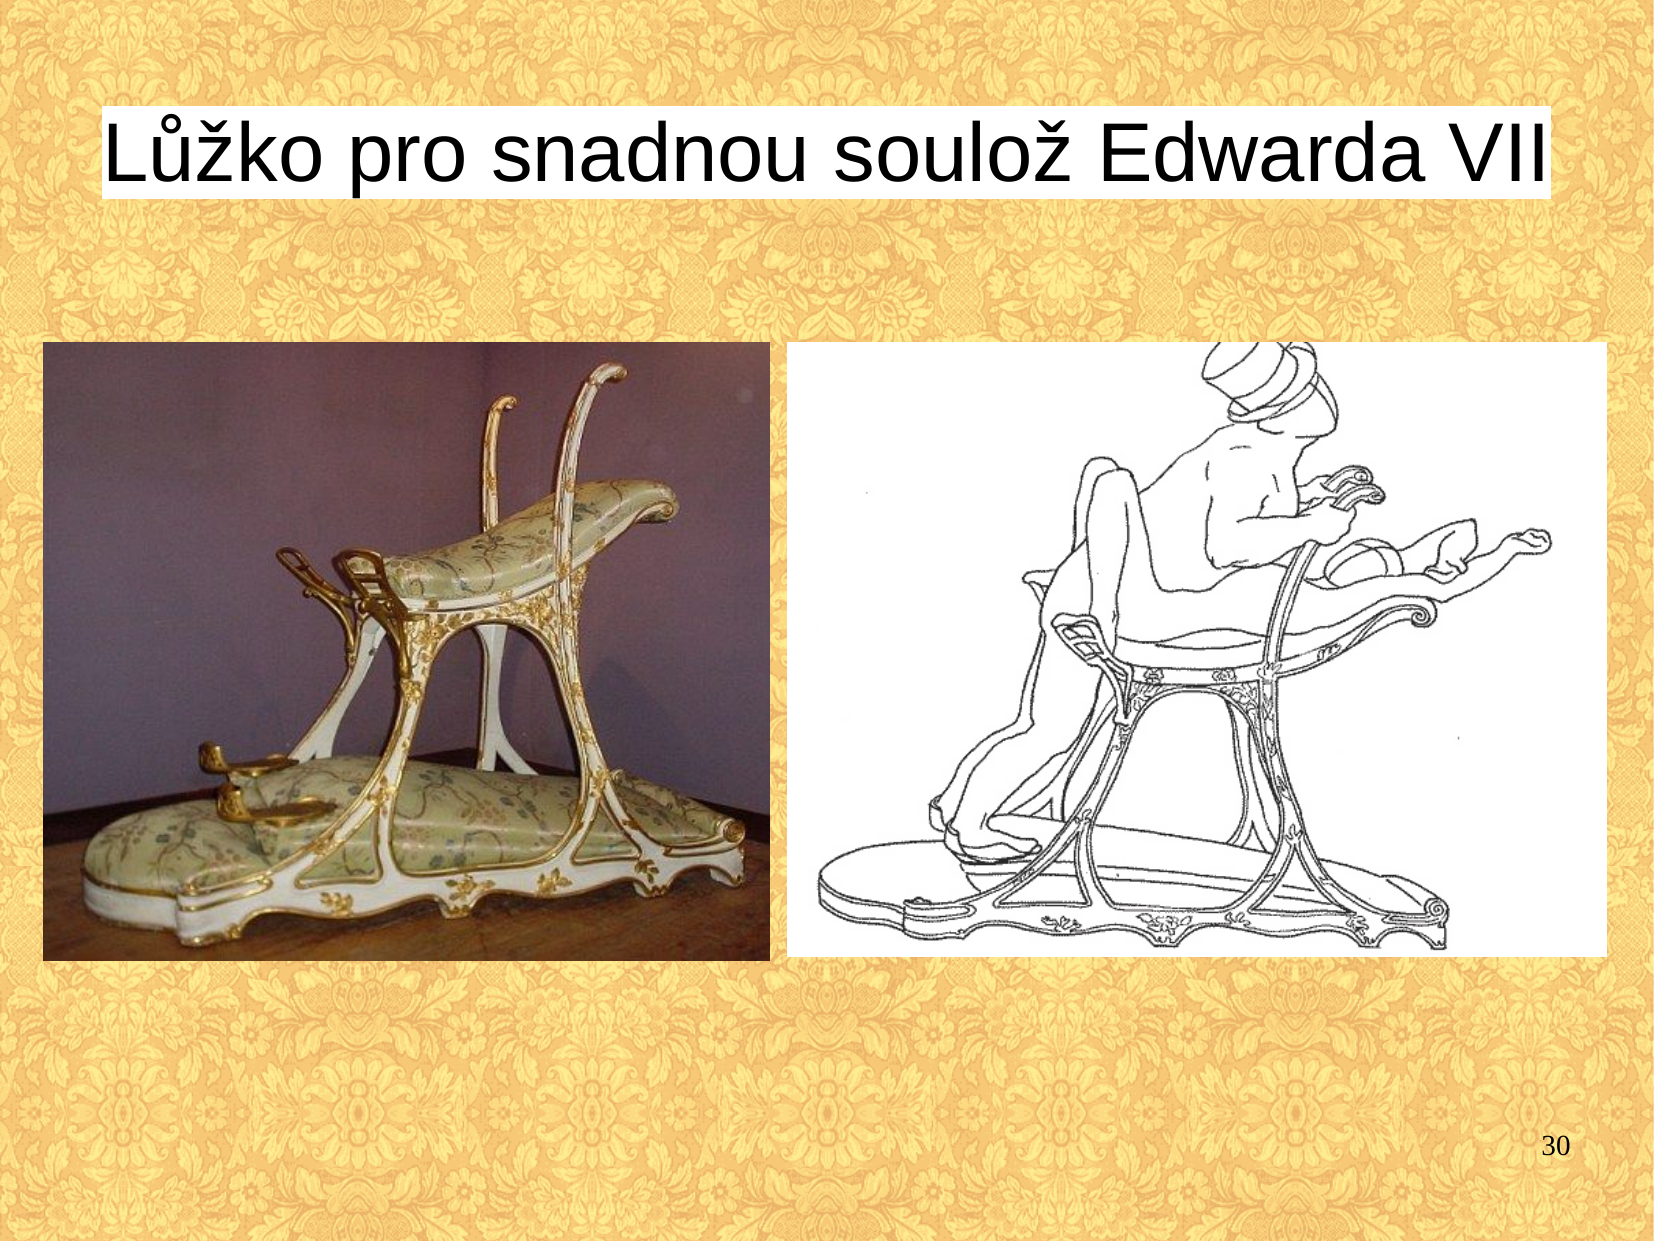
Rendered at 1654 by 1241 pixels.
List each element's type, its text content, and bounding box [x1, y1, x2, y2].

picture [0, 0, 1654, 1241]
title Lůžko pro snadnou soulož Edwarda VII [82, 49, 1571, 257]
